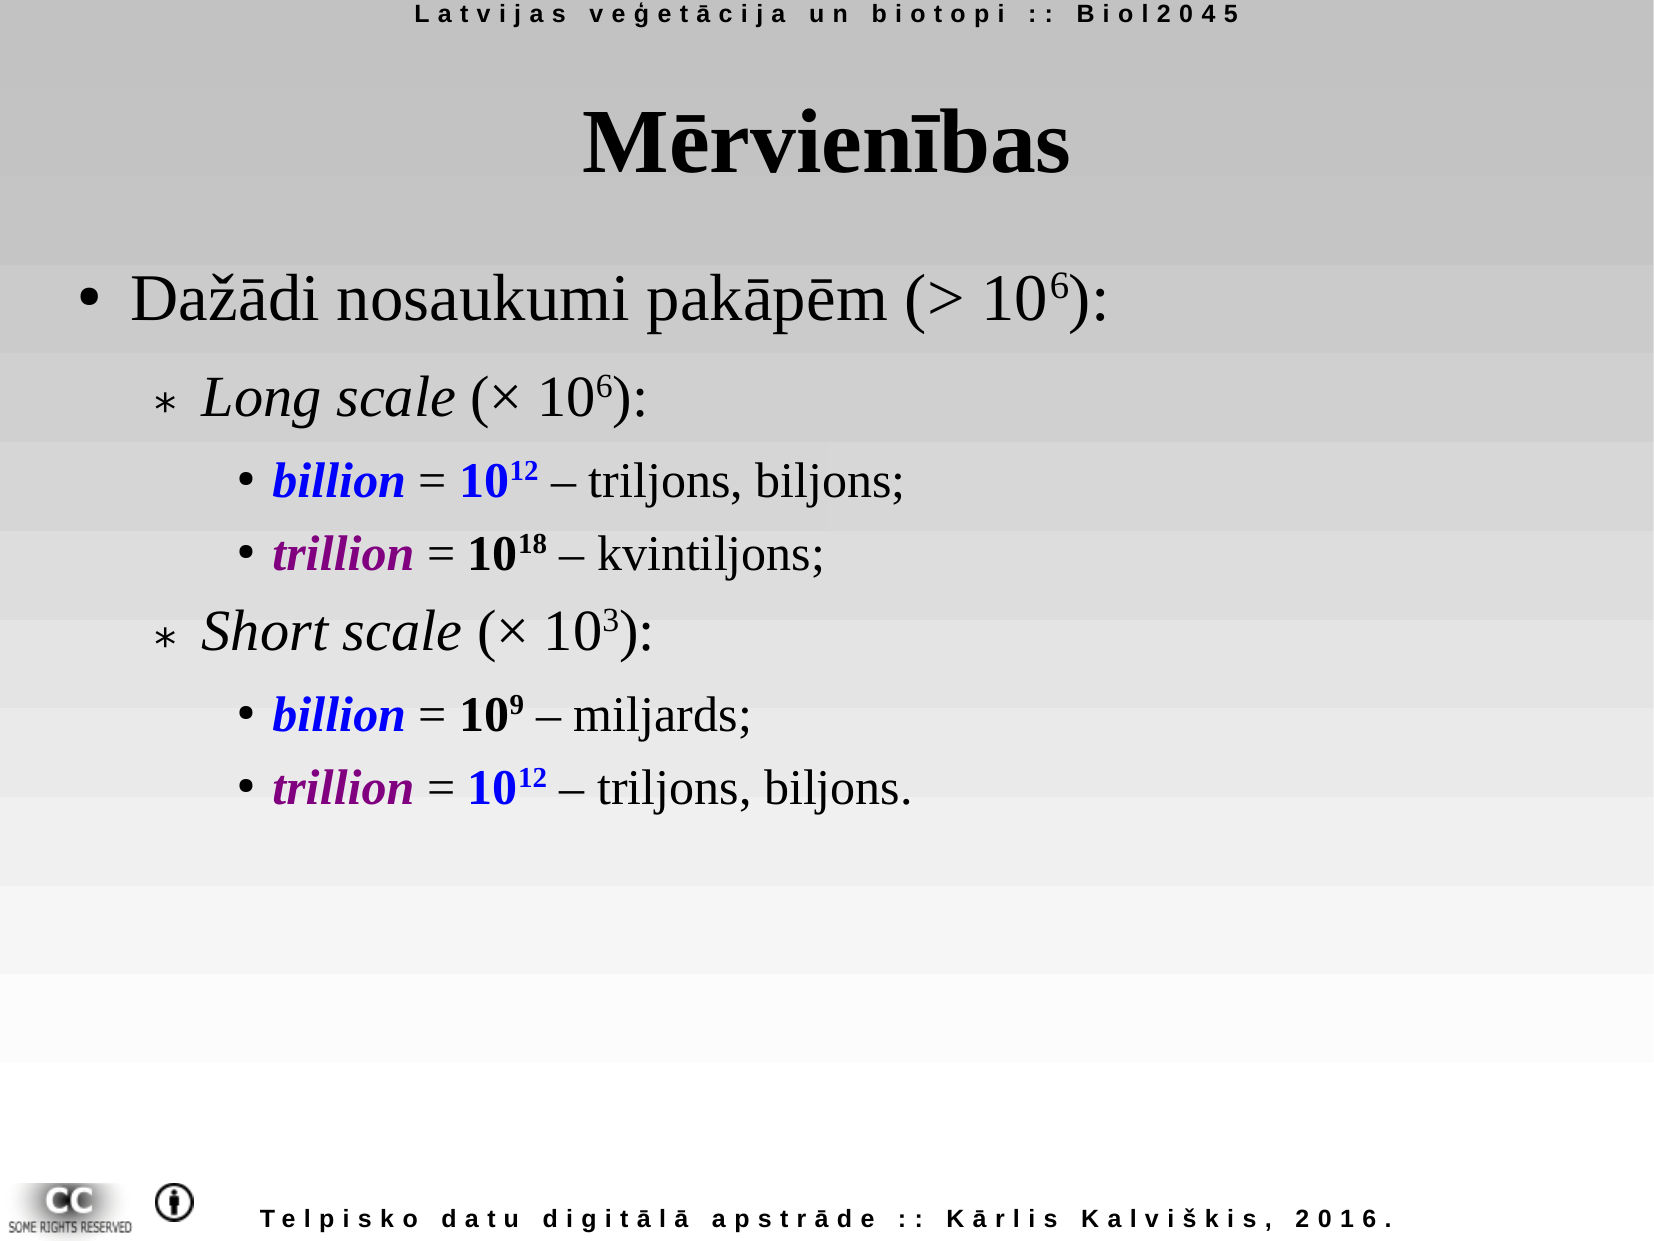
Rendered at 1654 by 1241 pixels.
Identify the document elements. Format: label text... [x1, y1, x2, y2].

picture [0, 0, 1654, 1241]
title Mērvienības [59, 37, 1596, 246]
list Dažādi nosaukumi pakāpēm (> 106): Long scale (× 106): billion = 1012 – triljons, biljons; trillion = 1018 – kvintiljons; Short scale (× 103): billion = 109 – miljards; trillion = 1012 – triljons, biljons. [59, 261, 1596, 1175]
